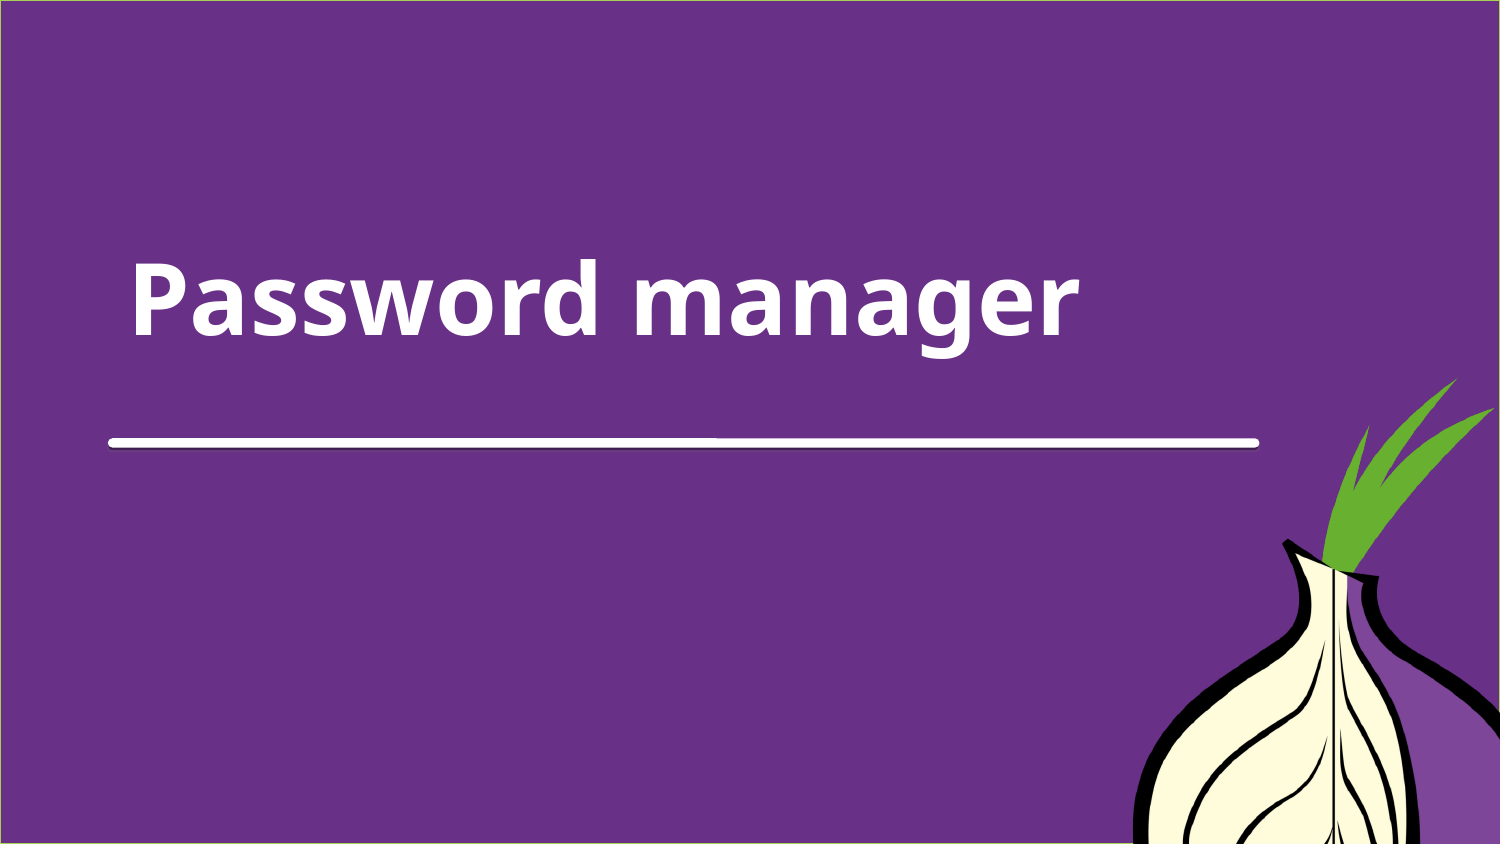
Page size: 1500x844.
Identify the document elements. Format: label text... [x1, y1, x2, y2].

text_box Password manager [112, 148, 1388, 443]
picture [1122, 377, 1500, 844]
